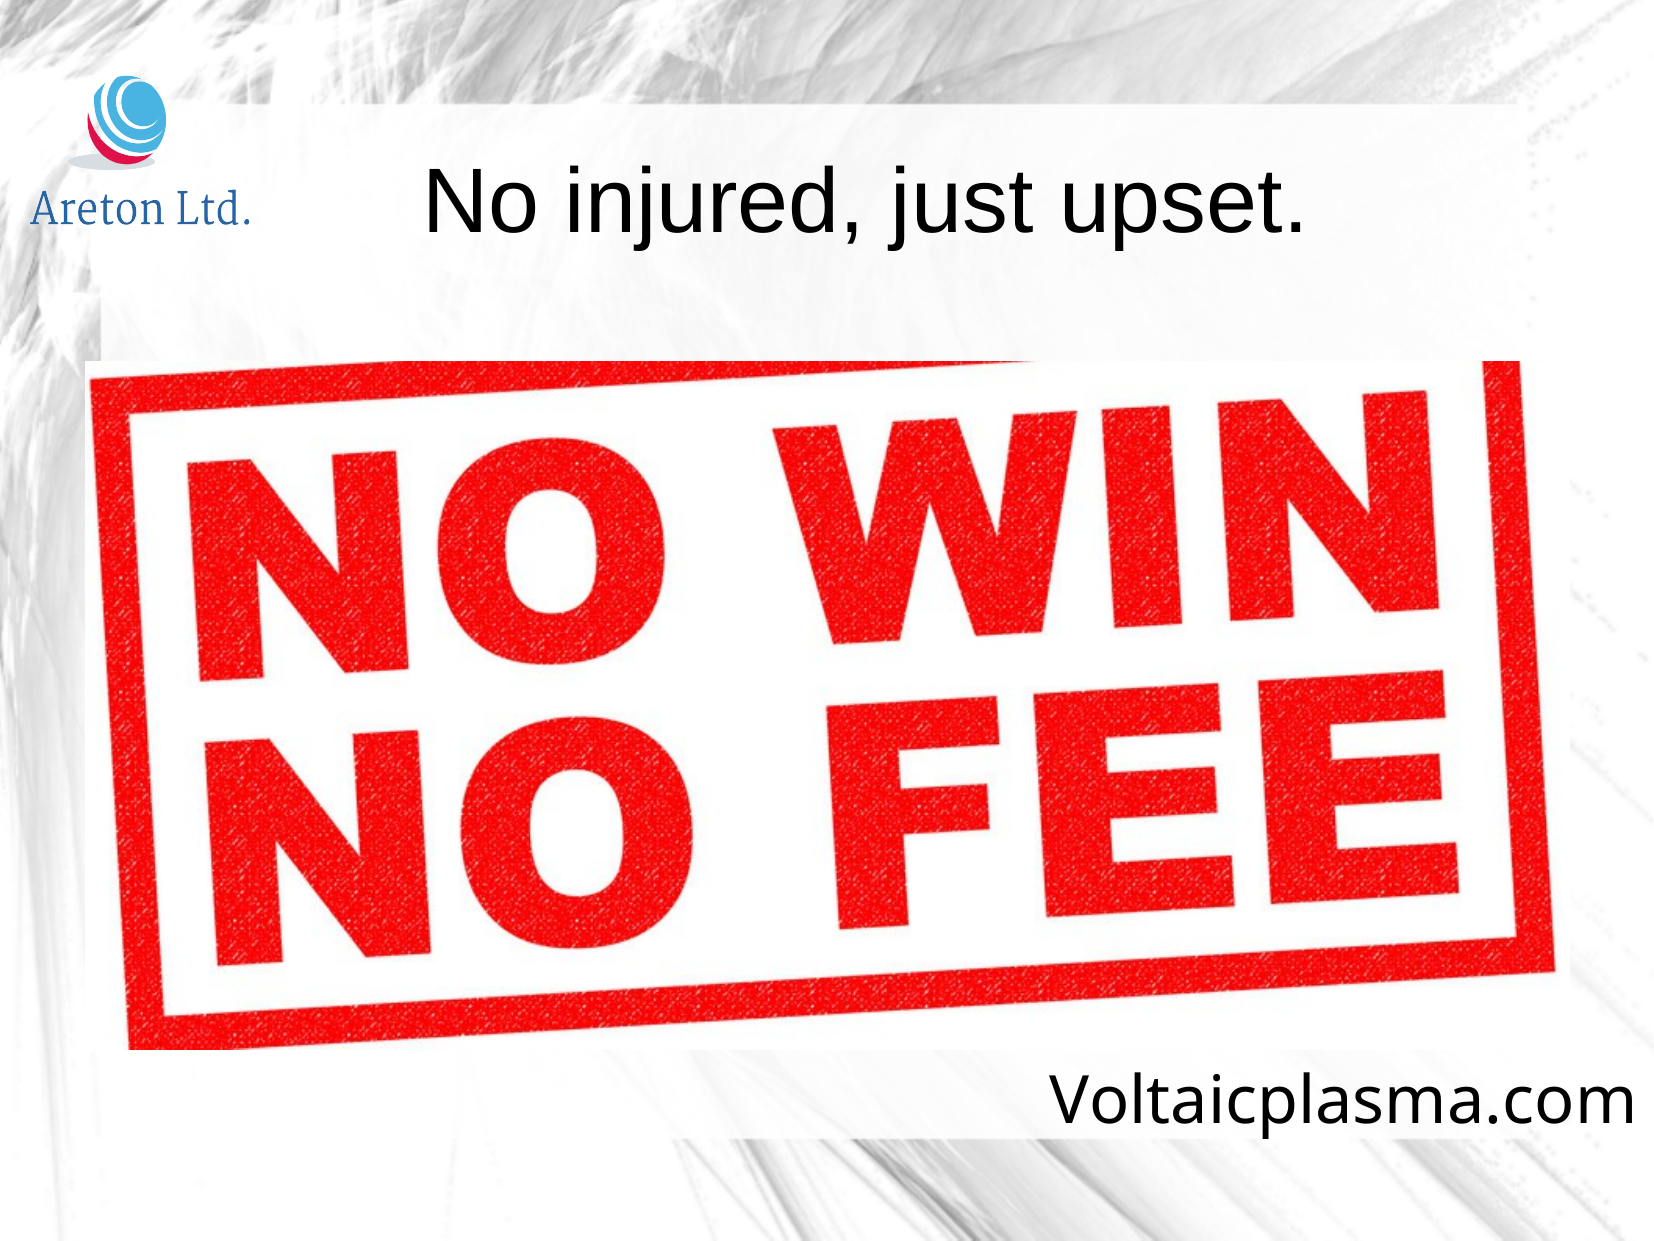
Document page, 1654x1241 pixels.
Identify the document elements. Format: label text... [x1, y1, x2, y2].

title No injured, just upset. [316, 117, 1561, 286]
picture [0, 0, 1654, 1241]
text_box Voltaicplasma.com [617, 784, 1654, 1241]
